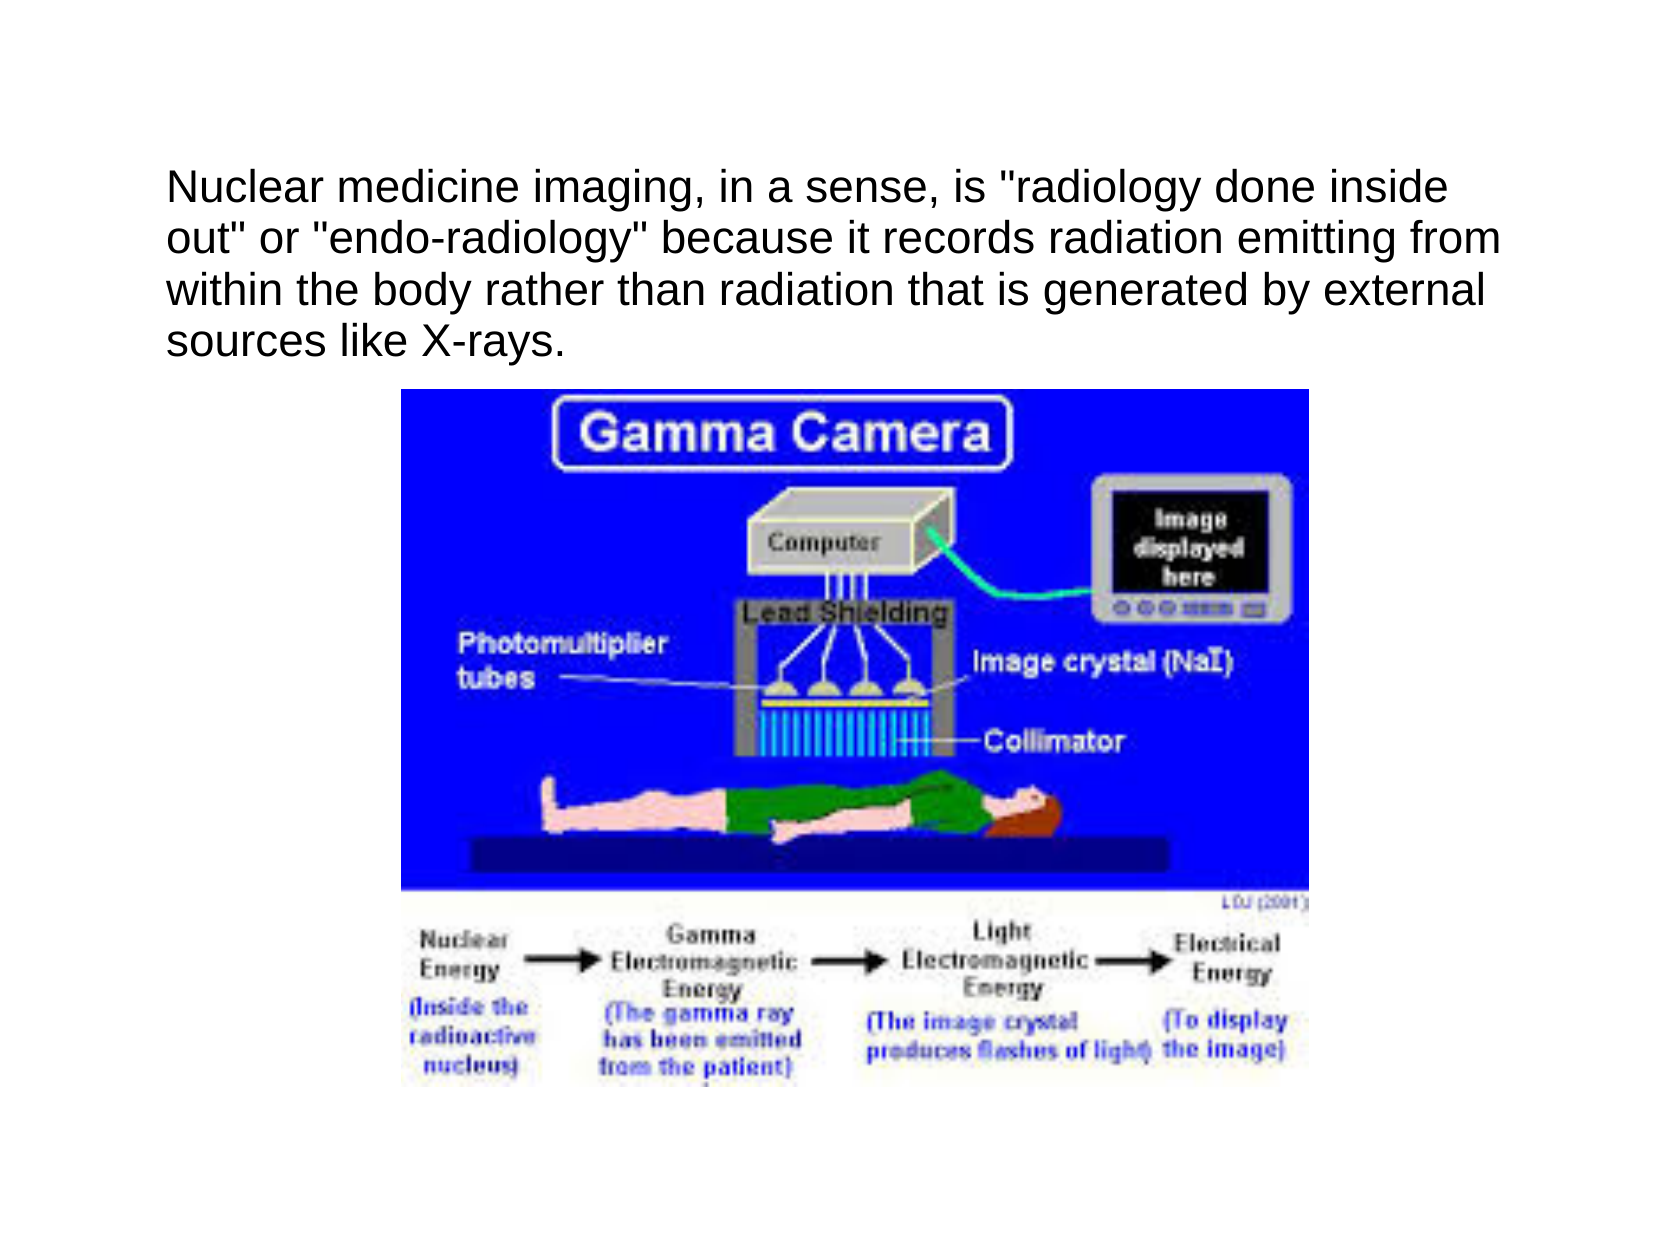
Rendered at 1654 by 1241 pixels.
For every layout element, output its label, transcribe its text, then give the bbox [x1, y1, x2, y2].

picture [401, 389, 1309, 1087]
text_box Nuclear medicine imaging, in a sense, is "radiology done inside out" or "endo-radiology" because it records radiation emitting from within the body rather than radiation that is generated by external sources like X-rays. [151, 153, 1524, 477]
